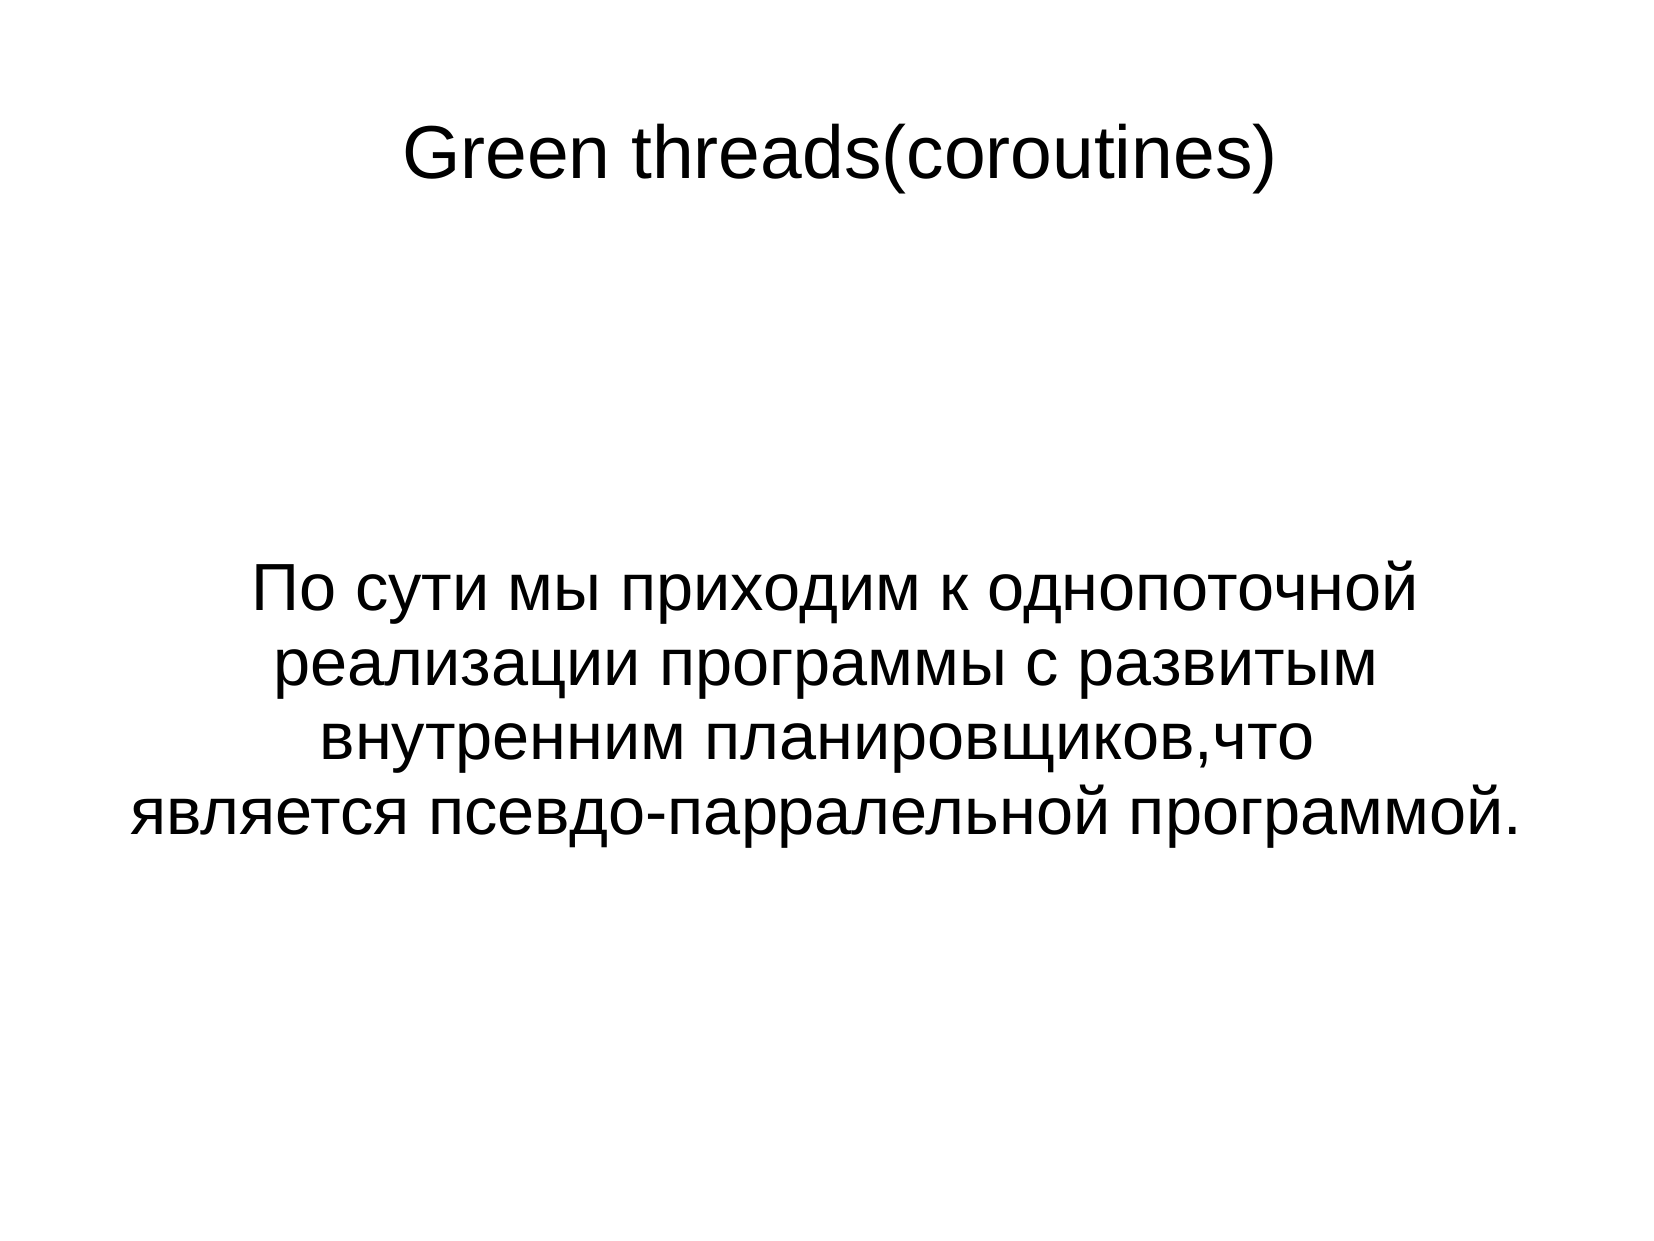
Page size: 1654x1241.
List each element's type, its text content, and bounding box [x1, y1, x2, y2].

text_box По сути мы приходим к однопоточной реализации программы с развитым внутренним планировщиков,что является псевдо-парралельной программой. [82, 297, 1571, 1102]
title Green threads(coroutines) [82, 49, 1571, 257]
